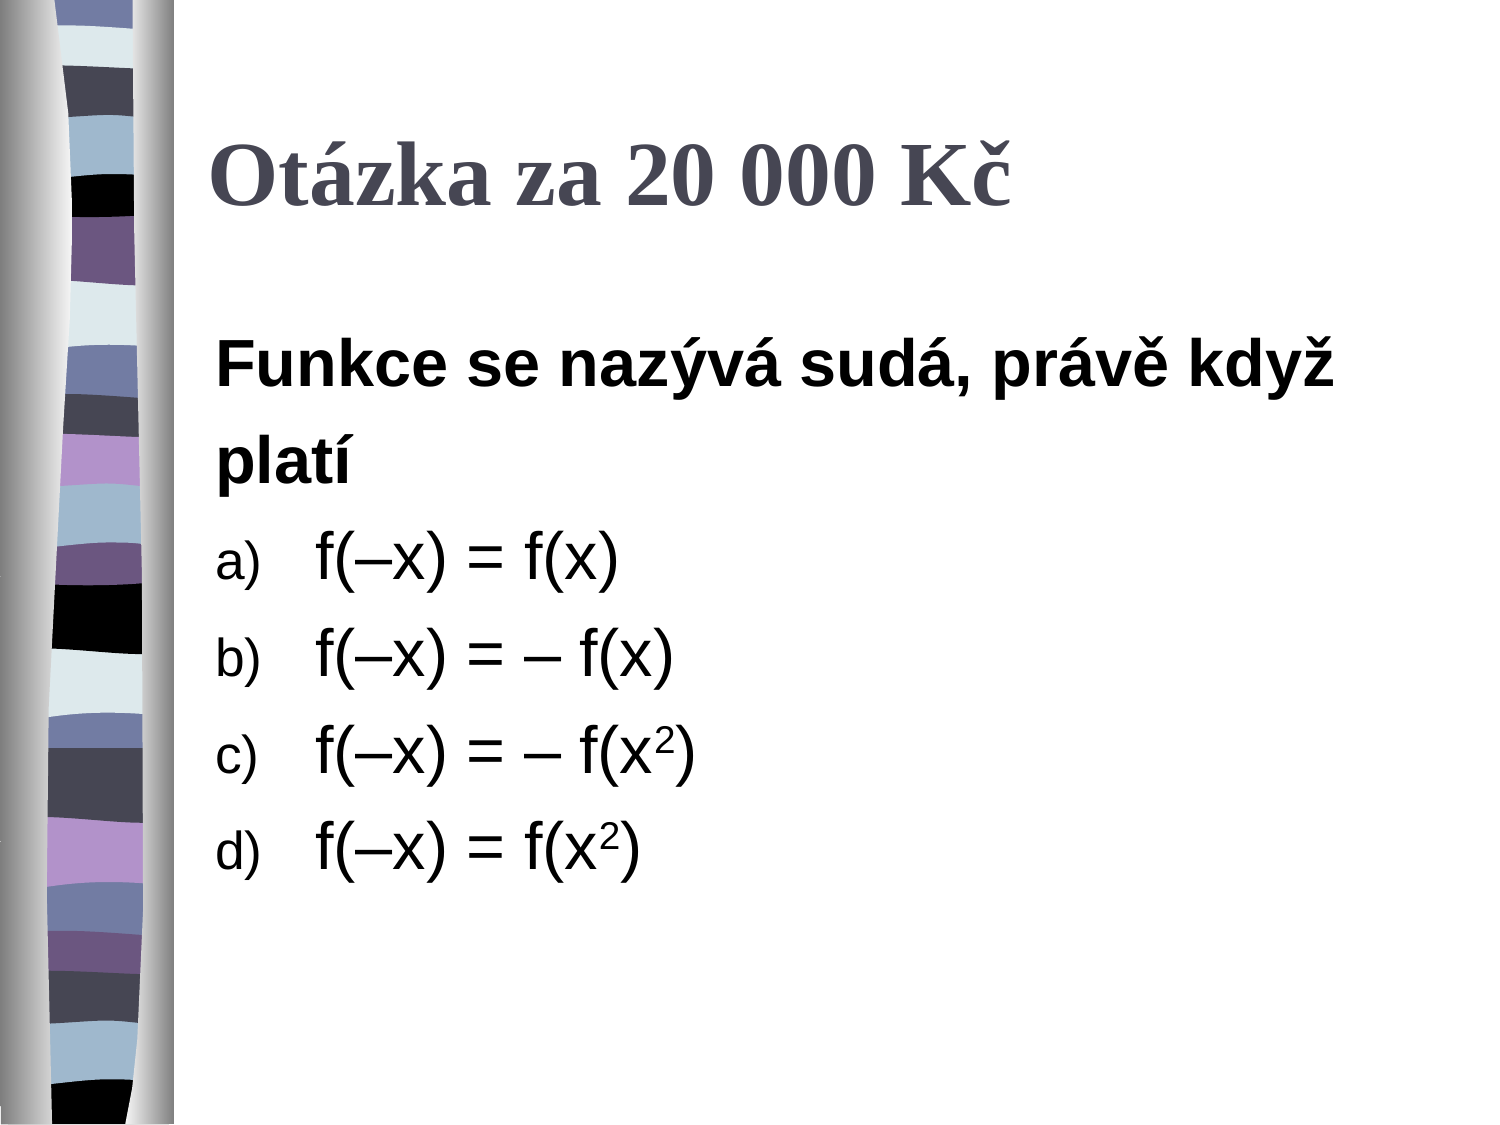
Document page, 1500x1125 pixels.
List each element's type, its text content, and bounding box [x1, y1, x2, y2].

list Funkce se nazývá sudá, právě když platí f(–x) = f(x) f(–x) = – f(x) f(–x) = – f(x2) f(–x) = f(x2) [199, 312, 1500, 988]
title Otázka za 20 000 Kč [192, 74, 1468, 263]
